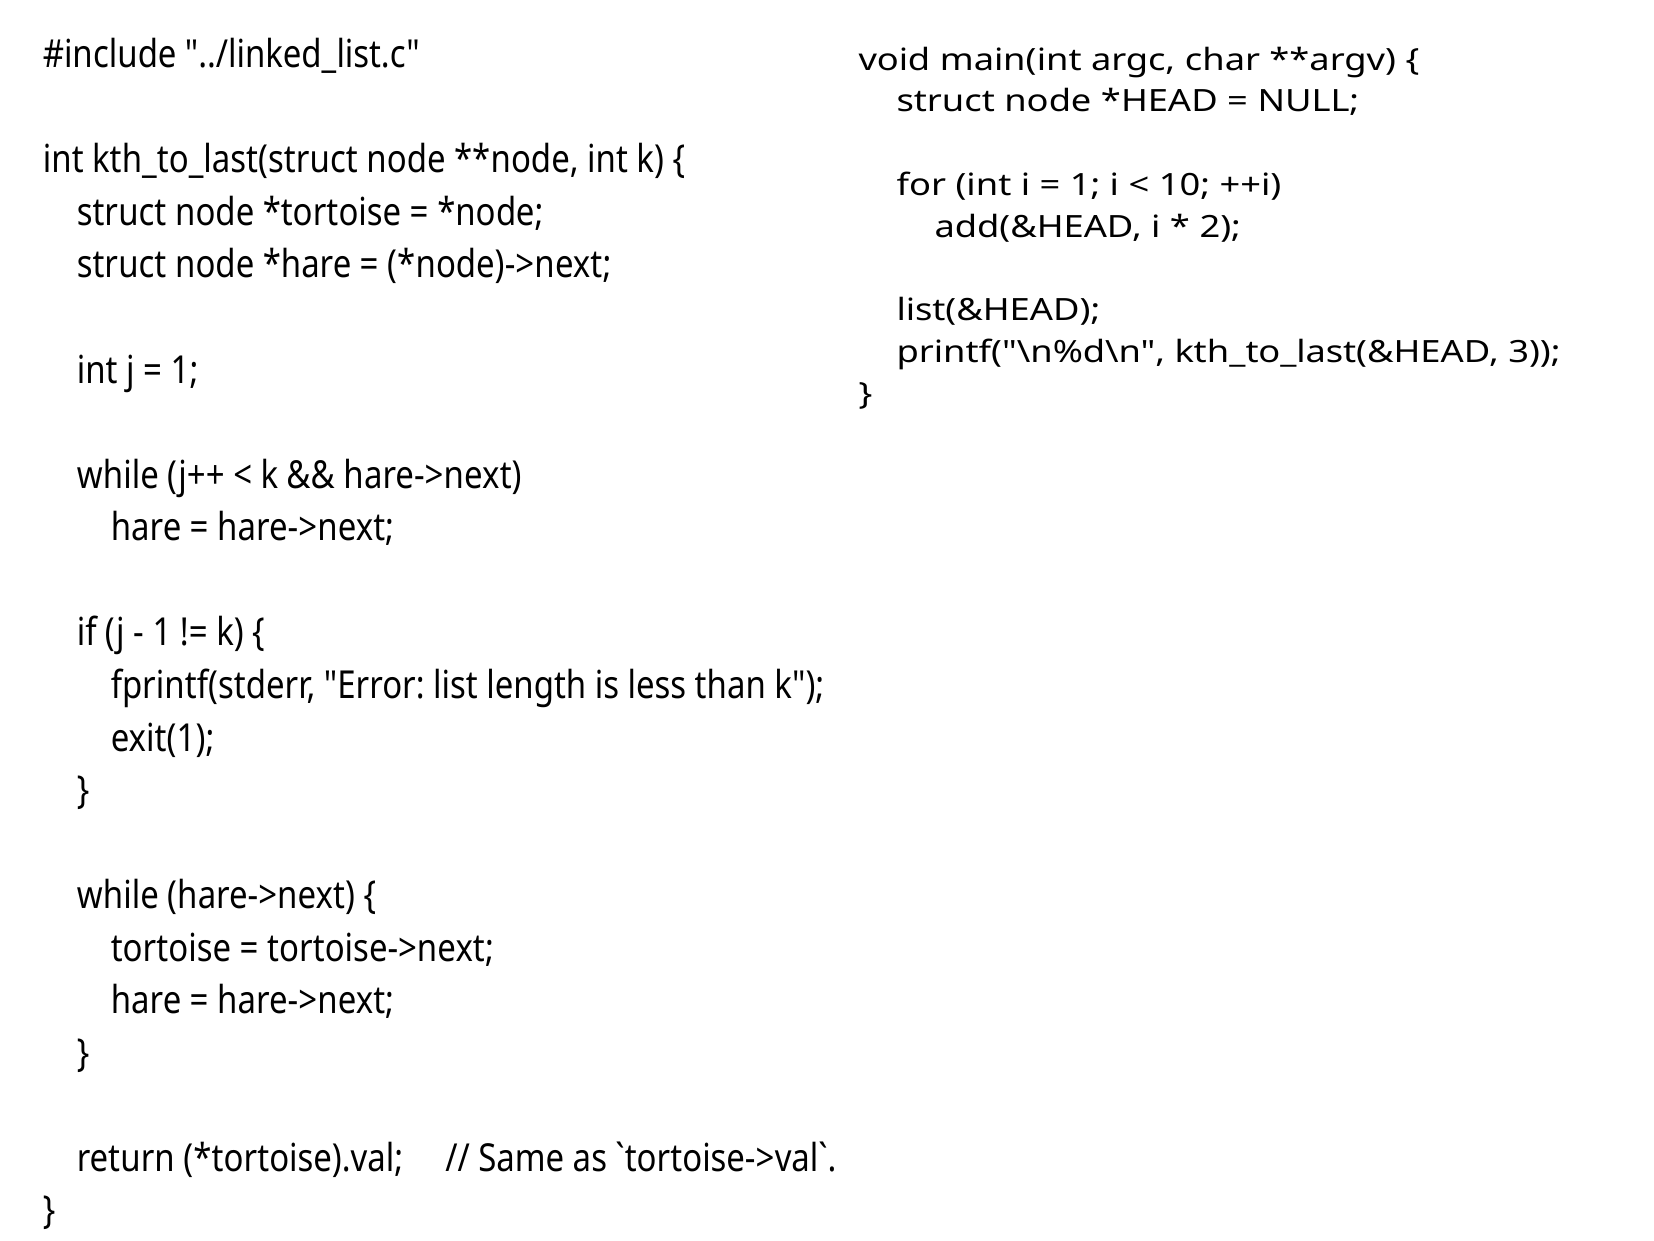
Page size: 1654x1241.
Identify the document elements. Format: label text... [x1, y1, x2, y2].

text_box #include "../linked_list.c" int kth_to_last(struct node **node, int k) { struct node *tortoise = *node; struct node *hare = (*node)->next; int j = 1; while (j++ < k && hare->next) hare = hare->next; if (j - 1 != k) { fprintf(stderr, "Error: list length is less than k"); exit(1); } while (hare->next) { tortoise = tortoise->next; hare = hare->next; } return (*tortoise).val; // Same as `tortoise->val`. } [28, 19, 856, 1241]
text_box void main(int argc, char **argv) { struct node *HEAD = NULL; for (int i = 1; i < 10; ++i) add(&HEAD, i * 2); list(&HEAD); printf("\n%d\n", kth_to_last(&HEAD, 3)); } [843, 30, 1576, 423]
